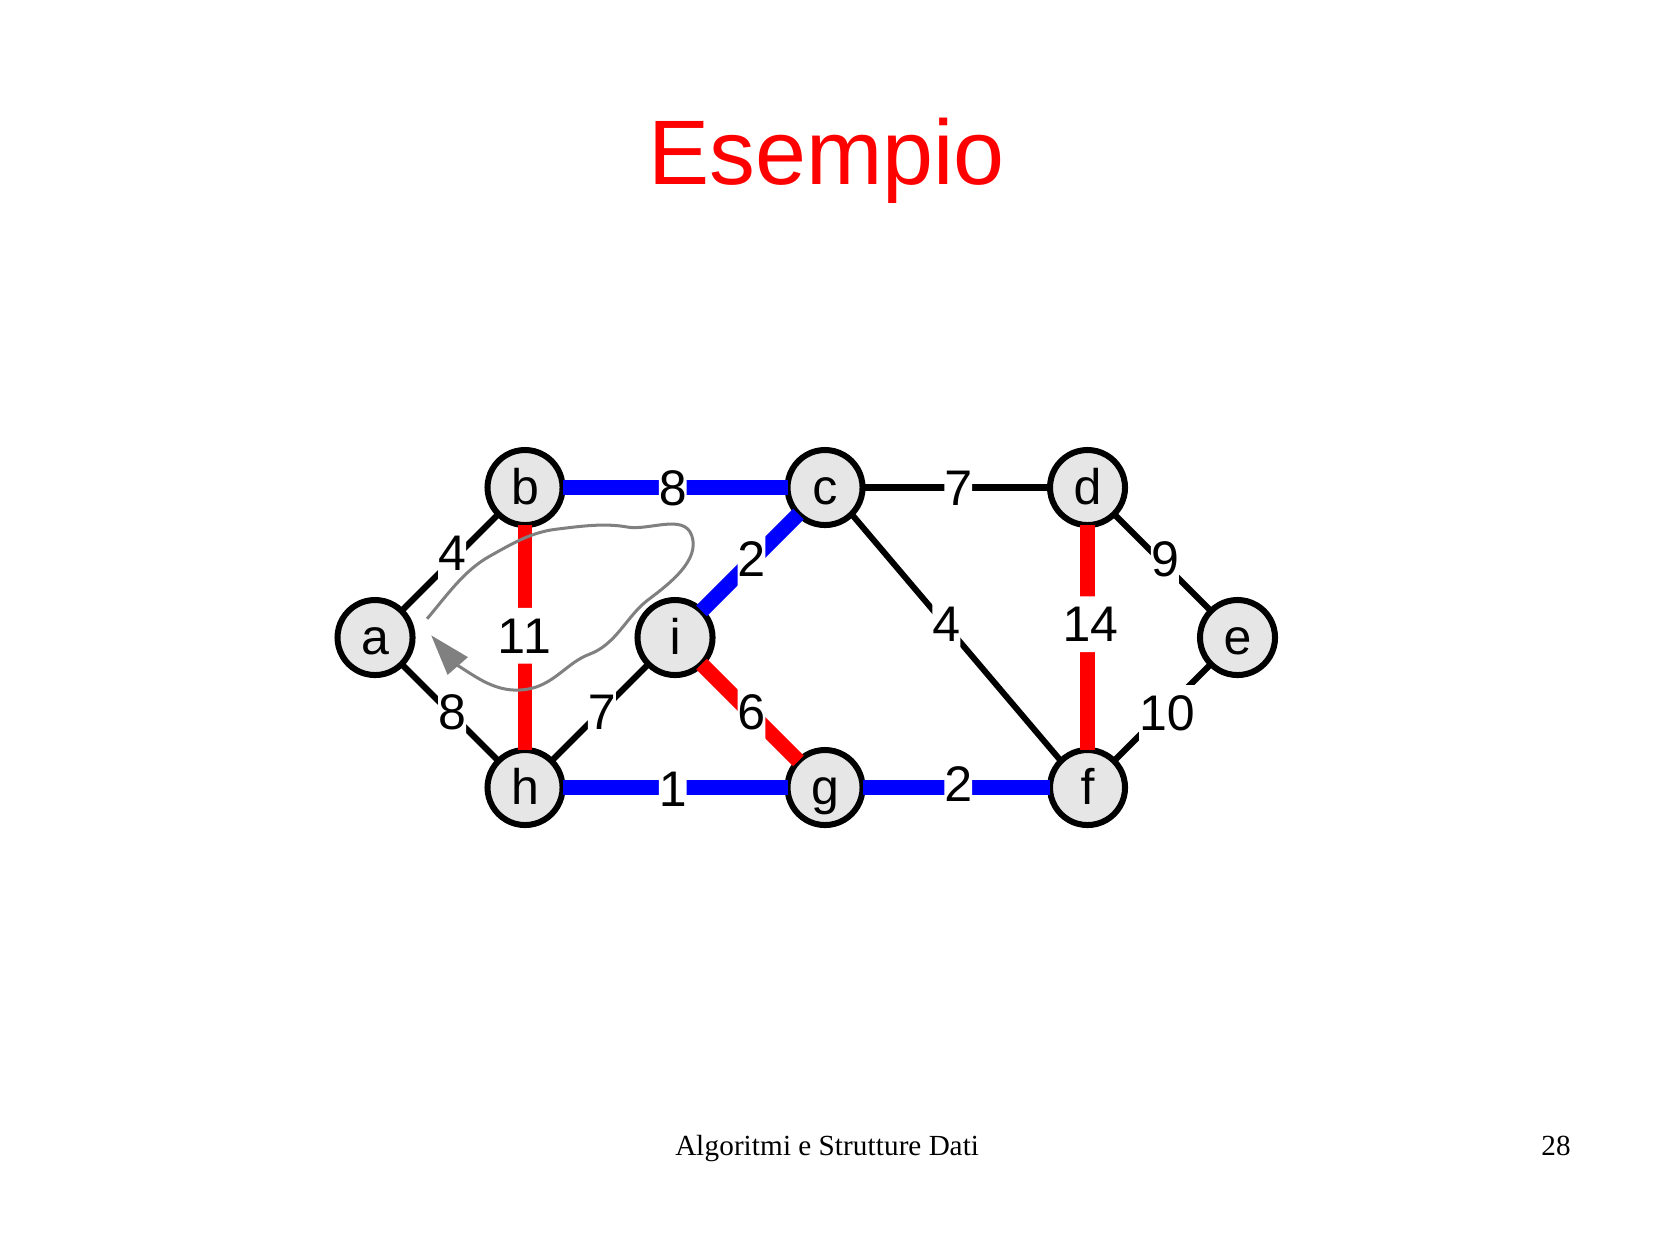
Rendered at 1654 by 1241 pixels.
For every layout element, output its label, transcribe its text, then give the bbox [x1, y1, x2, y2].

text_box 8 [438, 684, 467, 741]
text_box 14 [1062, 596, 1119, 653]
text_box 9 [1150, 531, 1179, 588]
text_box 11 [497, 607, 557, 664]
text_box 2 [737, 531, 766, 588]
text_box 4 [932, 596, 961, 653]
text_box 4 [438, 525, 467, 581]
text_box i [637, 600, 713, 676]
text_box 10 [1139, 685, 1195, 741]
text_box a [337, 600, 413, 676]
text_box d [1050, 450, 1126, 525]
text_box e [1200, 600, 1276, 676]
text_box 7 [944, 460, 973, 517]
text_box g [788, 750, 863, 826]
text_box 1 [658, 761, 687, 818]
text_box 8 [658, 460, 687, 516]
text_box h [487, 750, 563, 826]
text_box b [487, 450, 563, 525]
text_box c [788, 450, 863, 526]
text_box 2 [944, 756, 973, 812]
text_box f [1050, 750, 1126, 826]
title Esempio [82, 49, 1571, 257]
text_box 6 [737, 684, 766, 741]
text_box 7 [587, 684, 616, 741]
